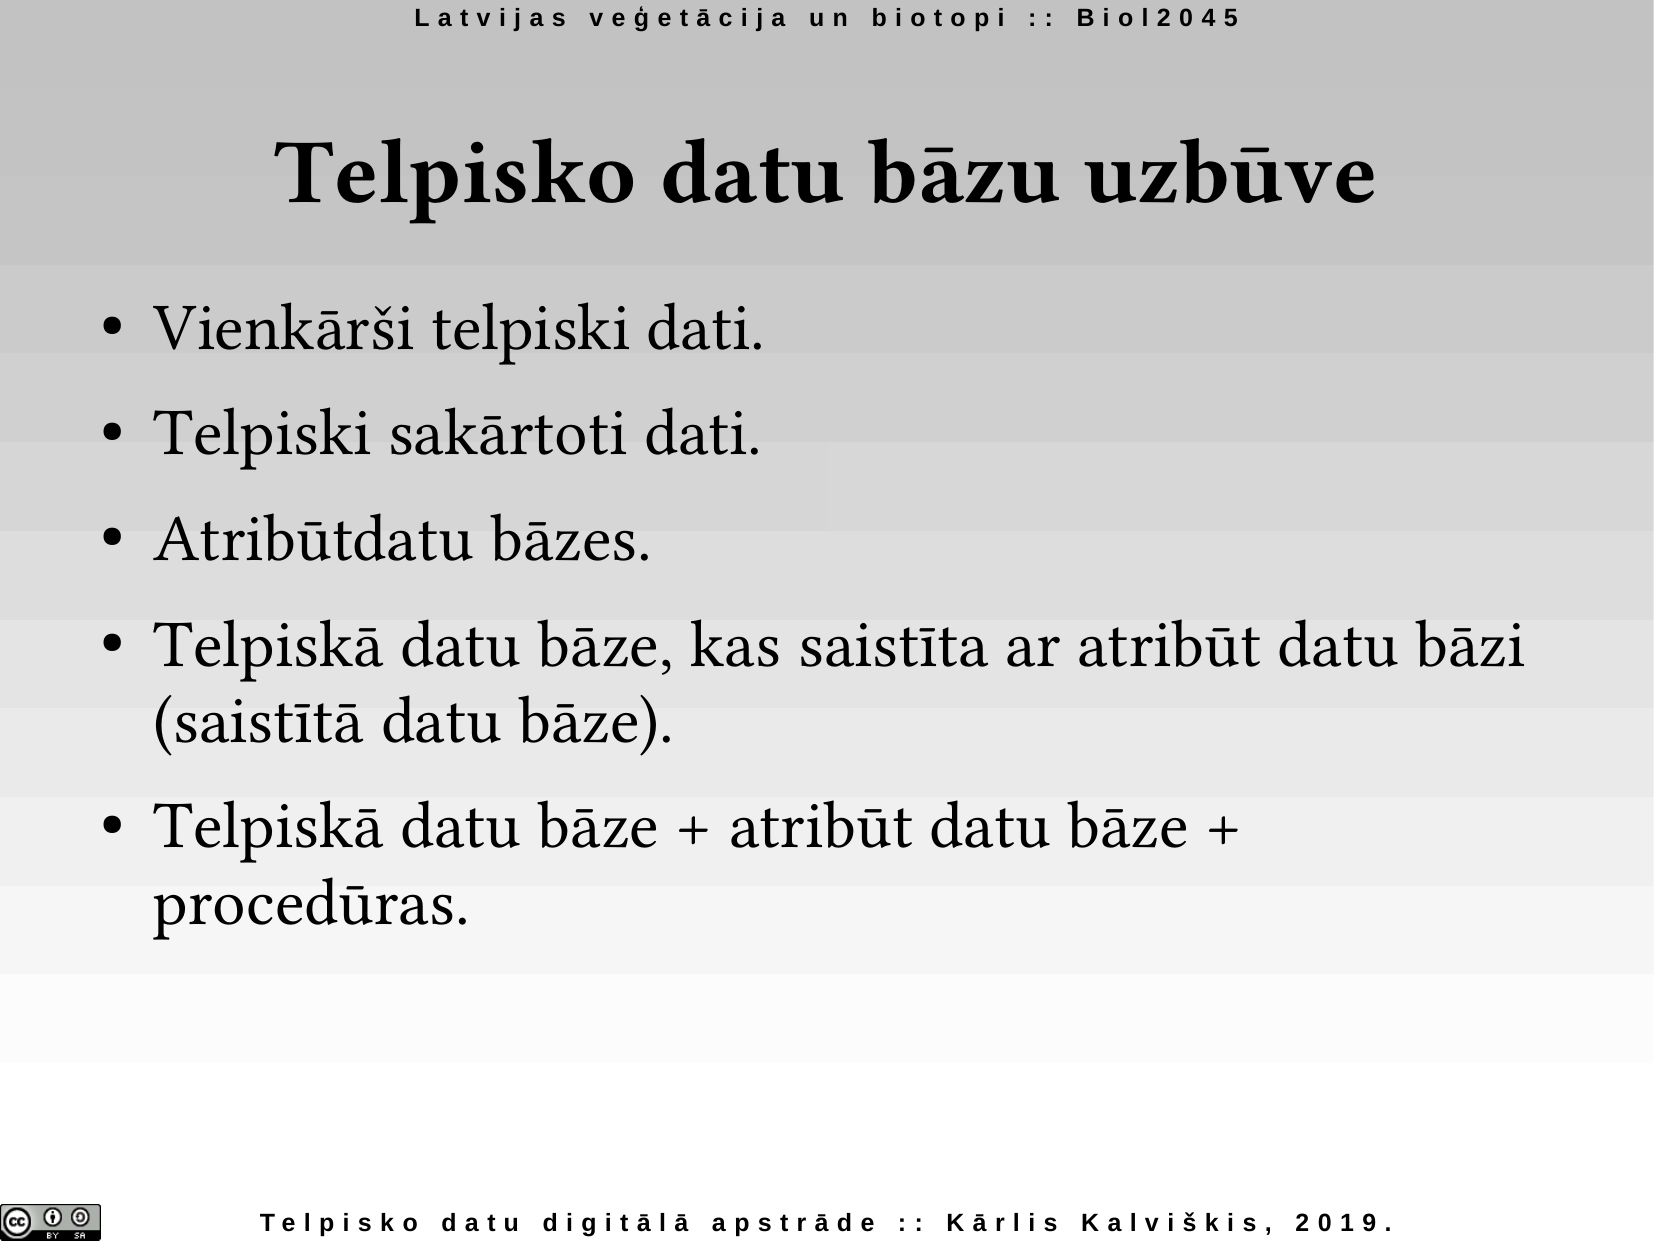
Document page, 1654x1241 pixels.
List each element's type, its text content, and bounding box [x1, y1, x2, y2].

list Vienkārši telpiski dati. Telpiski sakārtoti dati. Atribūtdatu bāzes. Telpiskā datu bāze, kas saistīta ar atribūt datu bāzi (saistītā datu bāze). Telpiskā datu bāze + atribūt datu bāze + procedūras. [82, 289, 1571, 1113]
picture [0, 0, 1654, 1241]
title Telpisko datu bāzu uzbūve [29, 49, 1625, 296]
